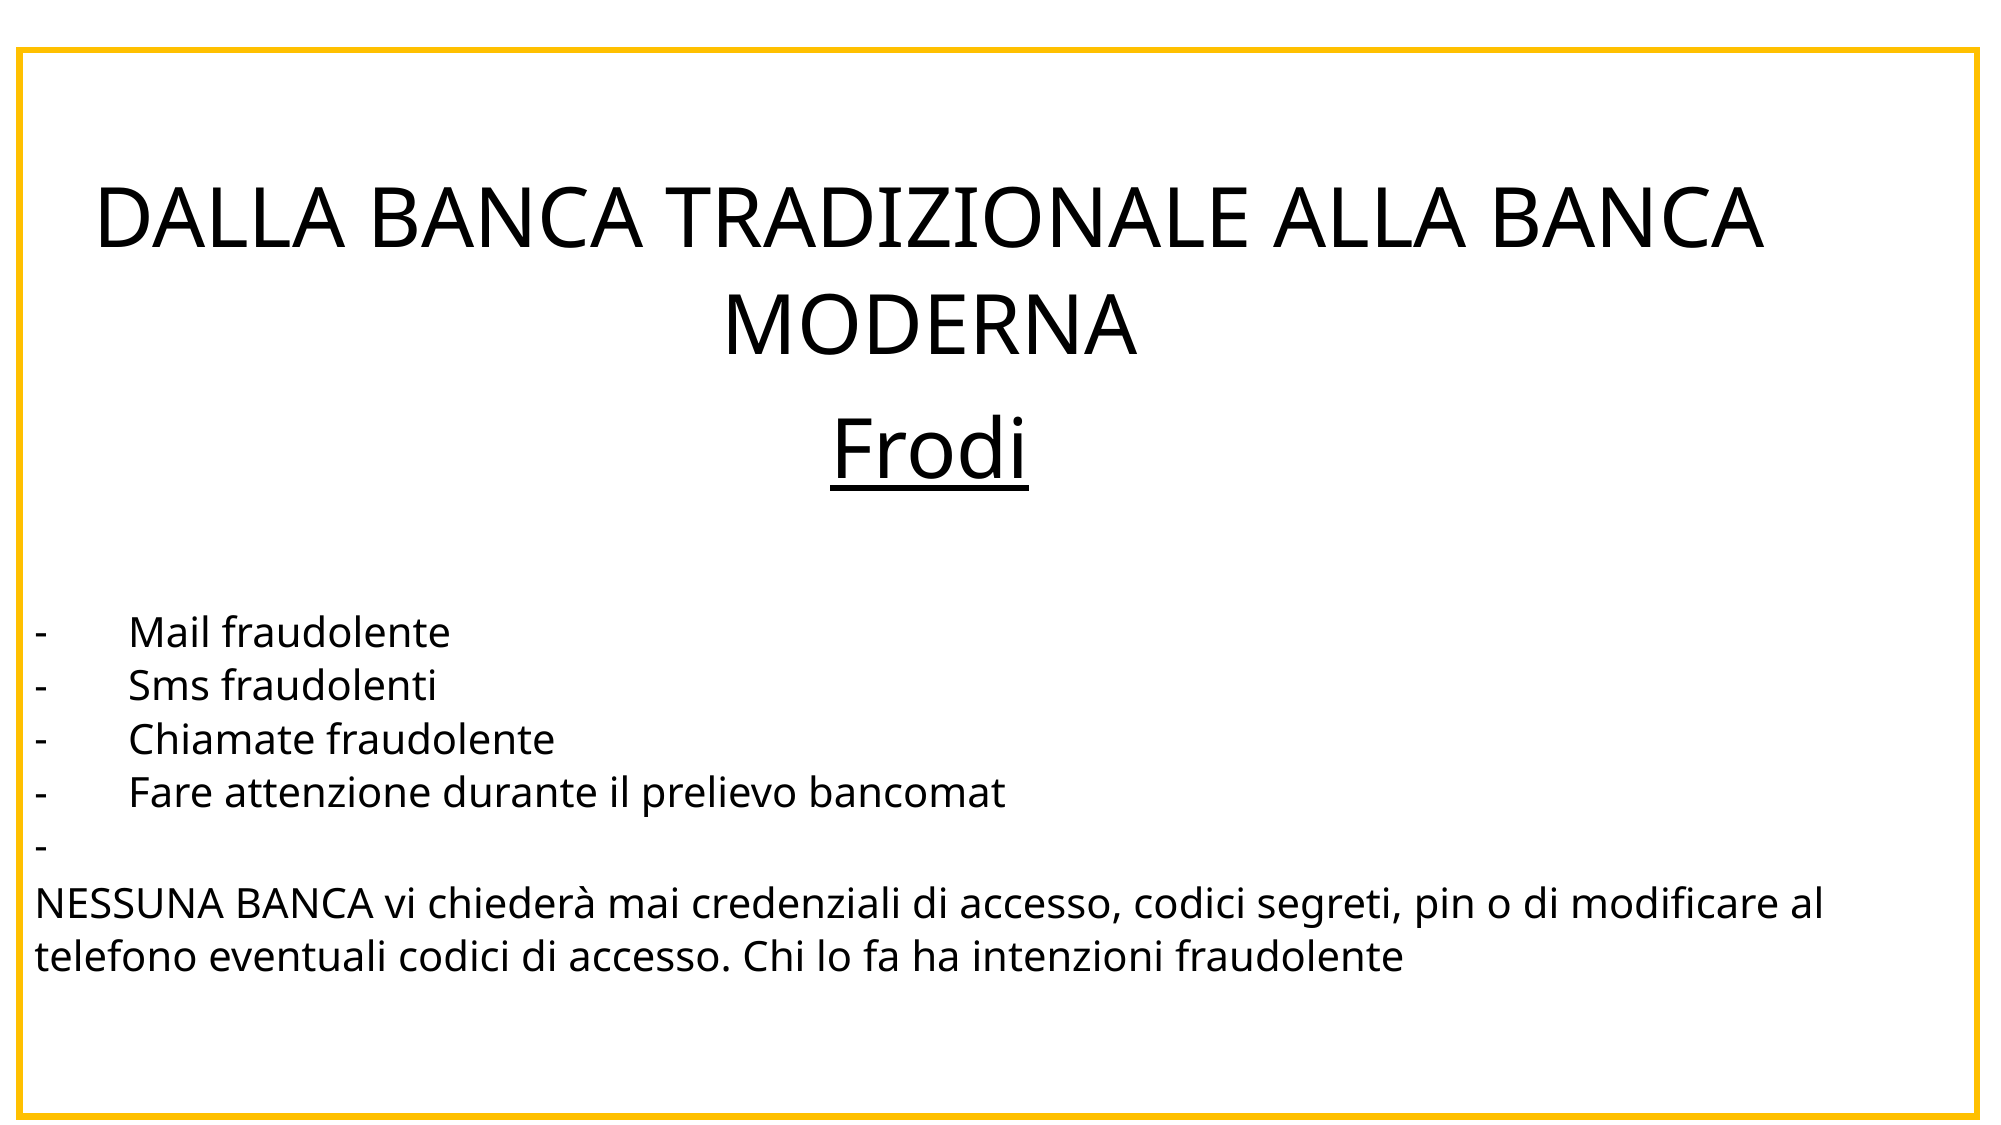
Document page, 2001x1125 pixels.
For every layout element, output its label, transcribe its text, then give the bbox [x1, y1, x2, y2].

text_box DALLA BANCA TRADIZIONALE ALLA BANCA MODERNA Frodi Mail fraudolente Sms fraudolenti Chiamate fraudolente Fare attenzione durante il prelievo bancomat NESSUNA BANCA vi chiederà mai credenziali di accesso, codici segreti, pin o di modificare al telefono eventuali codici di accesso. Chi lo fa ha intenzioni fraudolente [19, 50, 1978, 1117]
